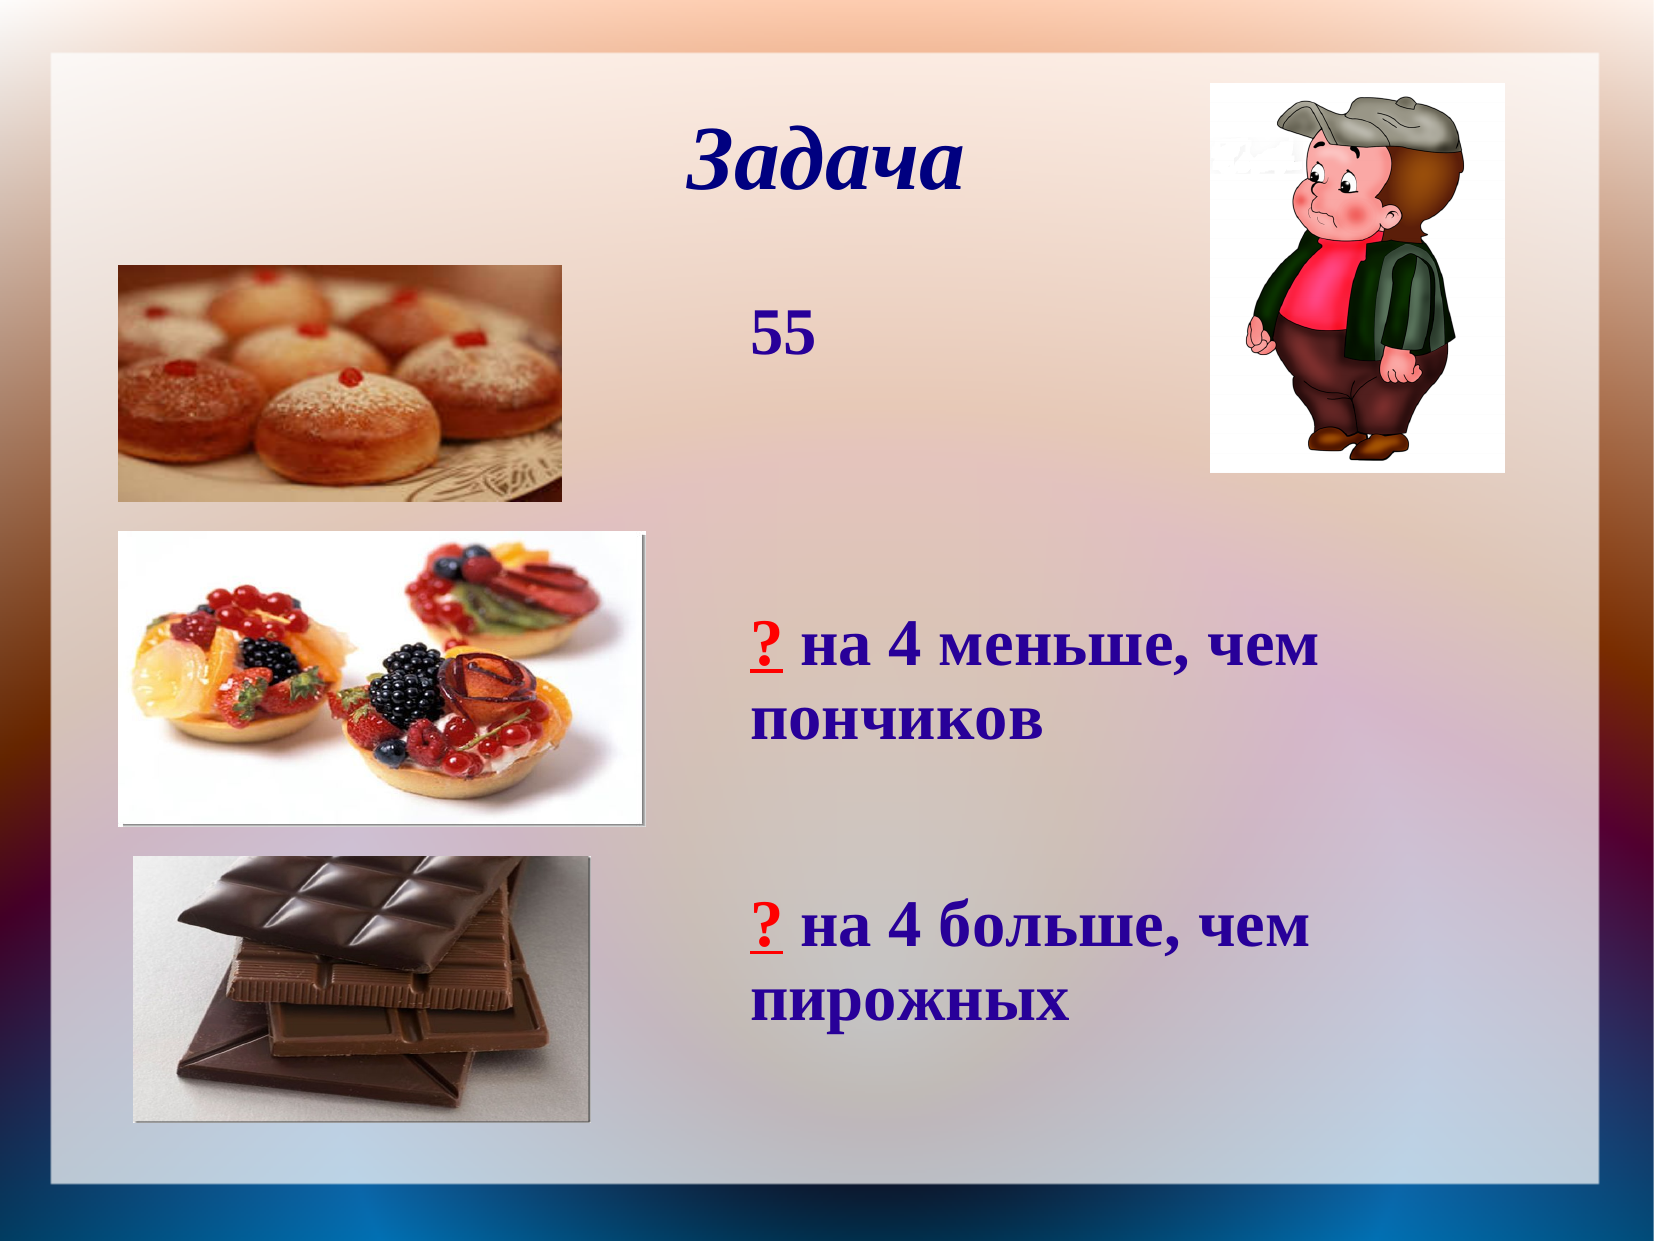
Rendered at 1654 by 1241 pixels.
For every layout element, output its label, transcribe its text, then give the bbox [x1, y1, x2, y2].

title Задача [82, 55, 1571, 263]
list 55 ? на 4 меньше, чем пончиков ? на 4 больше, чем пирожных [679, 295, 1565, 1114]
picture [0, 0, 1654, 1241]
